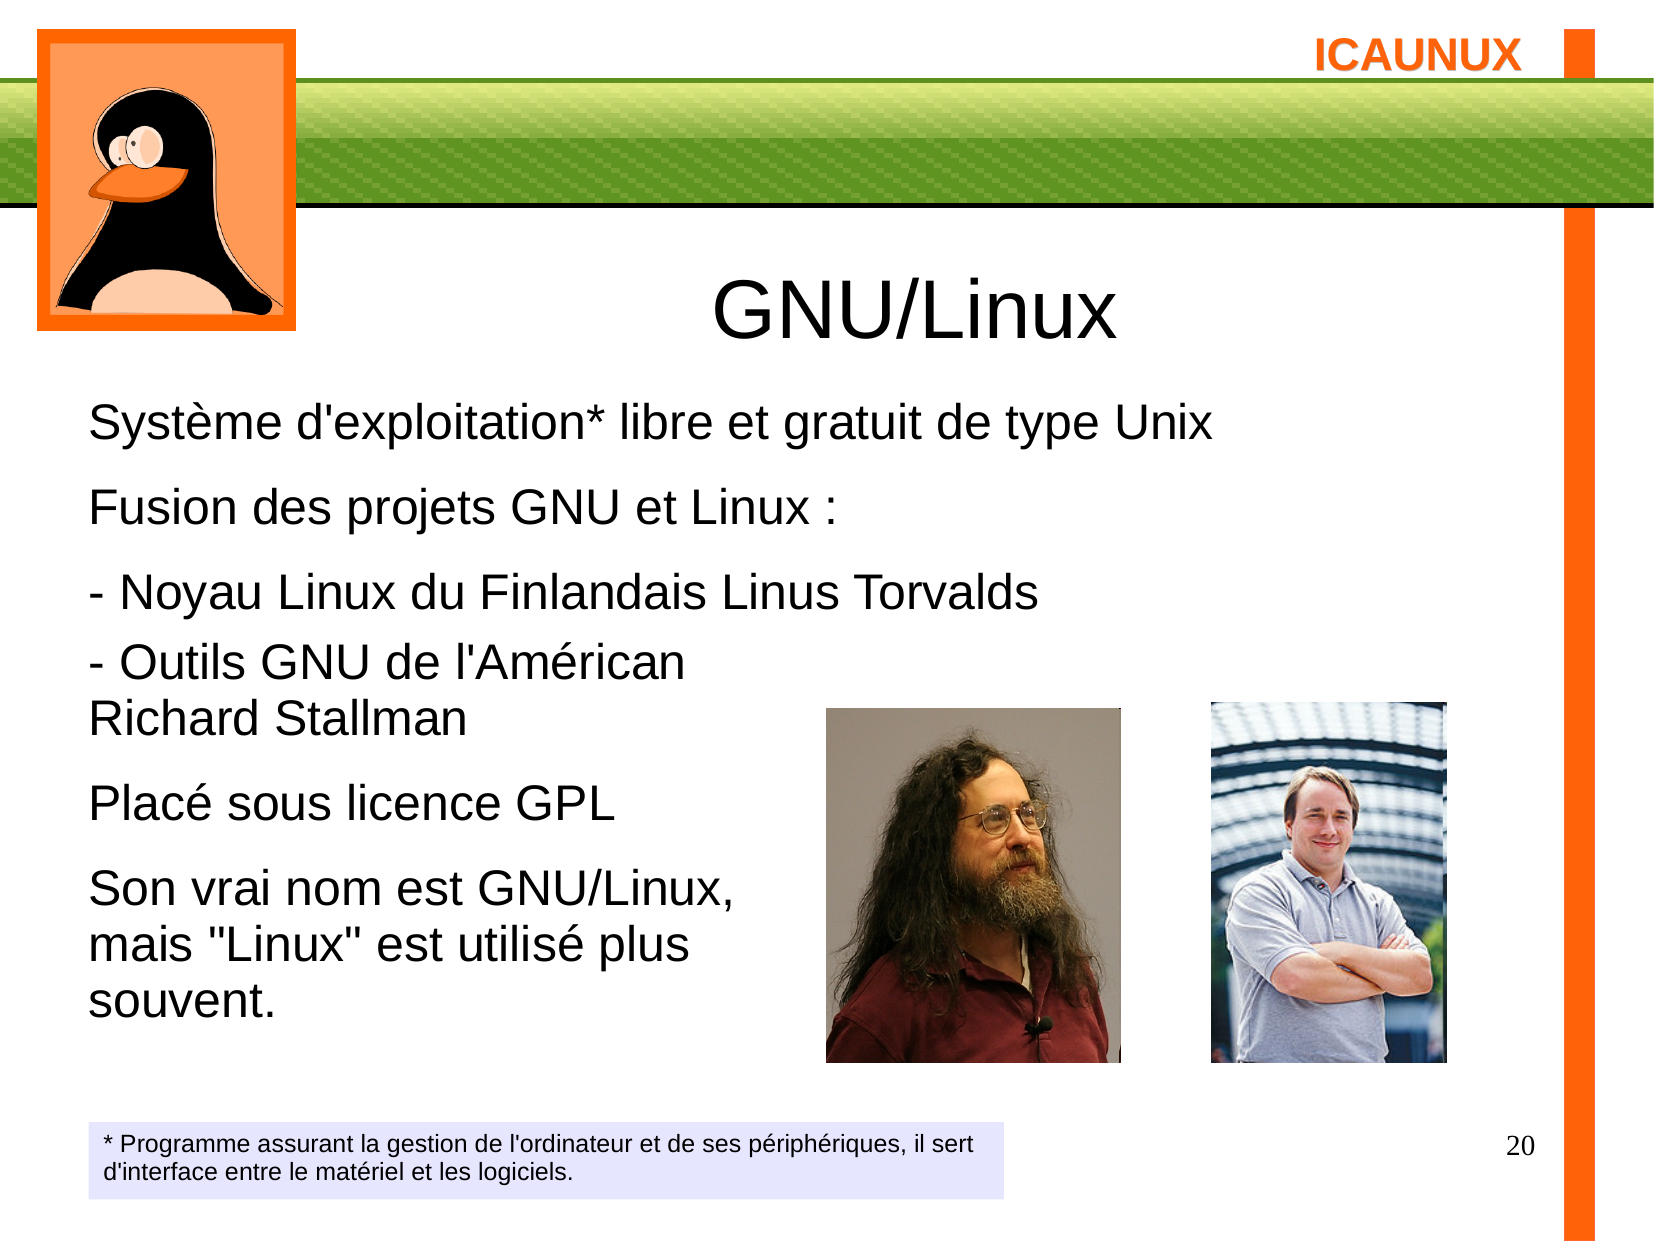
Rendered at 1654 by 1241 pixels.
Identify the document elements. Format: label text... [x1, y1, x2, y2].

title GNU/Linux [324, 235, 1506, 384]
picture [0, 29, 1654, 331]
picture [826, 708, 1121, 1063]
list Système d'exploitation* libre et gratuit de type Unix Fusion des projets GNU et Linux : - Noyau Linux du Finlandais Linus Torvalds [88, 393, 1477, 639]
list - Outils GNU de l'Américan Richard Stallman Placé sous licence GPL Son vrai nom est GNU/Linux, mais "Linux" est utilisé plus souvent. [88, 634, 768, 1066]
picture [1211, 702, 1447, 1063]
text_box * Programme assurant la gestion de l'ordinateur et de ses périphériques, il sert d'interface entre le matériel et les logiciels. [88, 1122, 1004, 1200]
